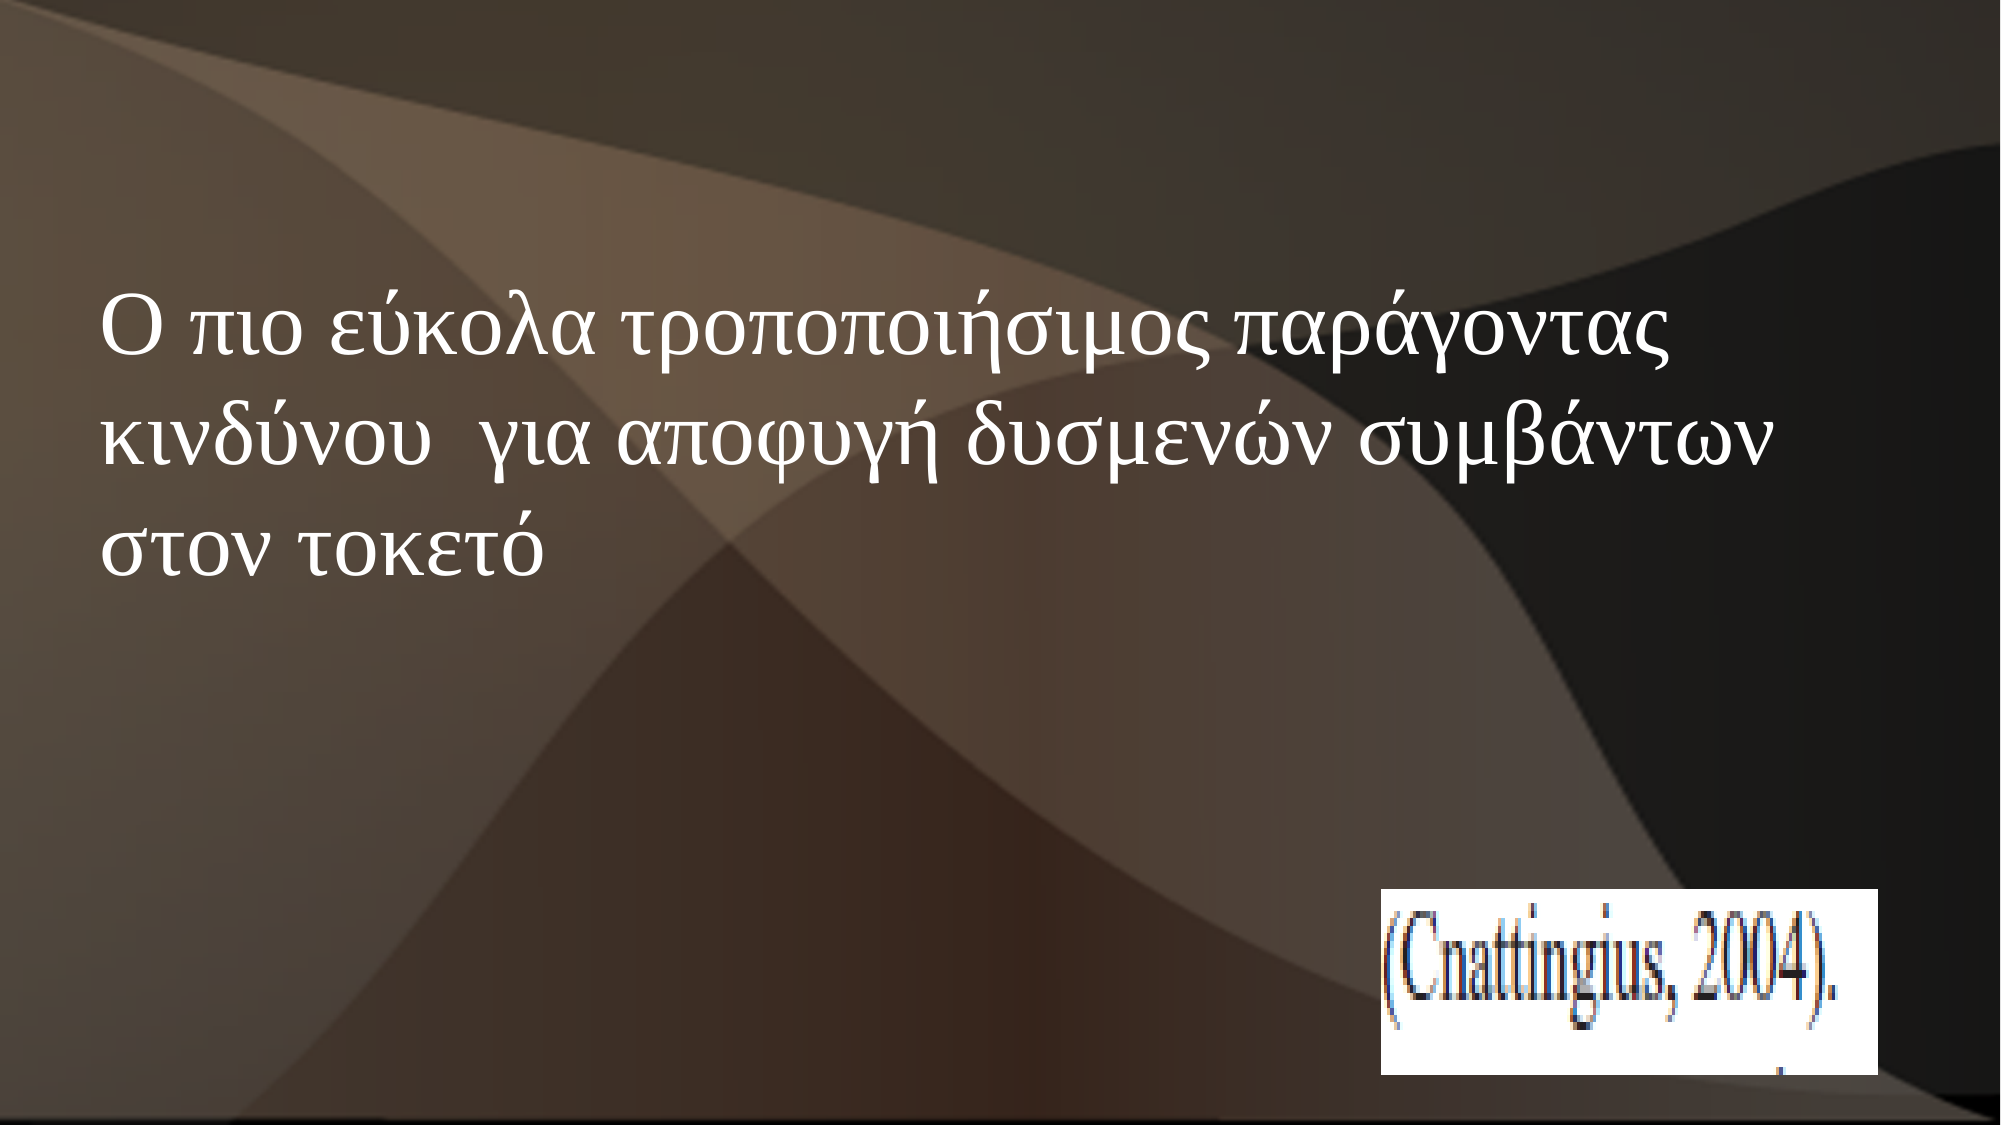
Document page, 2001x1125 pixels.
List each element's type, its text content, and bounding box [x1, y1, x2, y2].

list O πιο εύκολα τροποποιήσιμος παράγοντας κινδύνου για αποφυγή δυσμενών συμβάντων στον τοκετό [99, 263, 1900, 1006]
picture [1381, 889, 1878, 1075]
